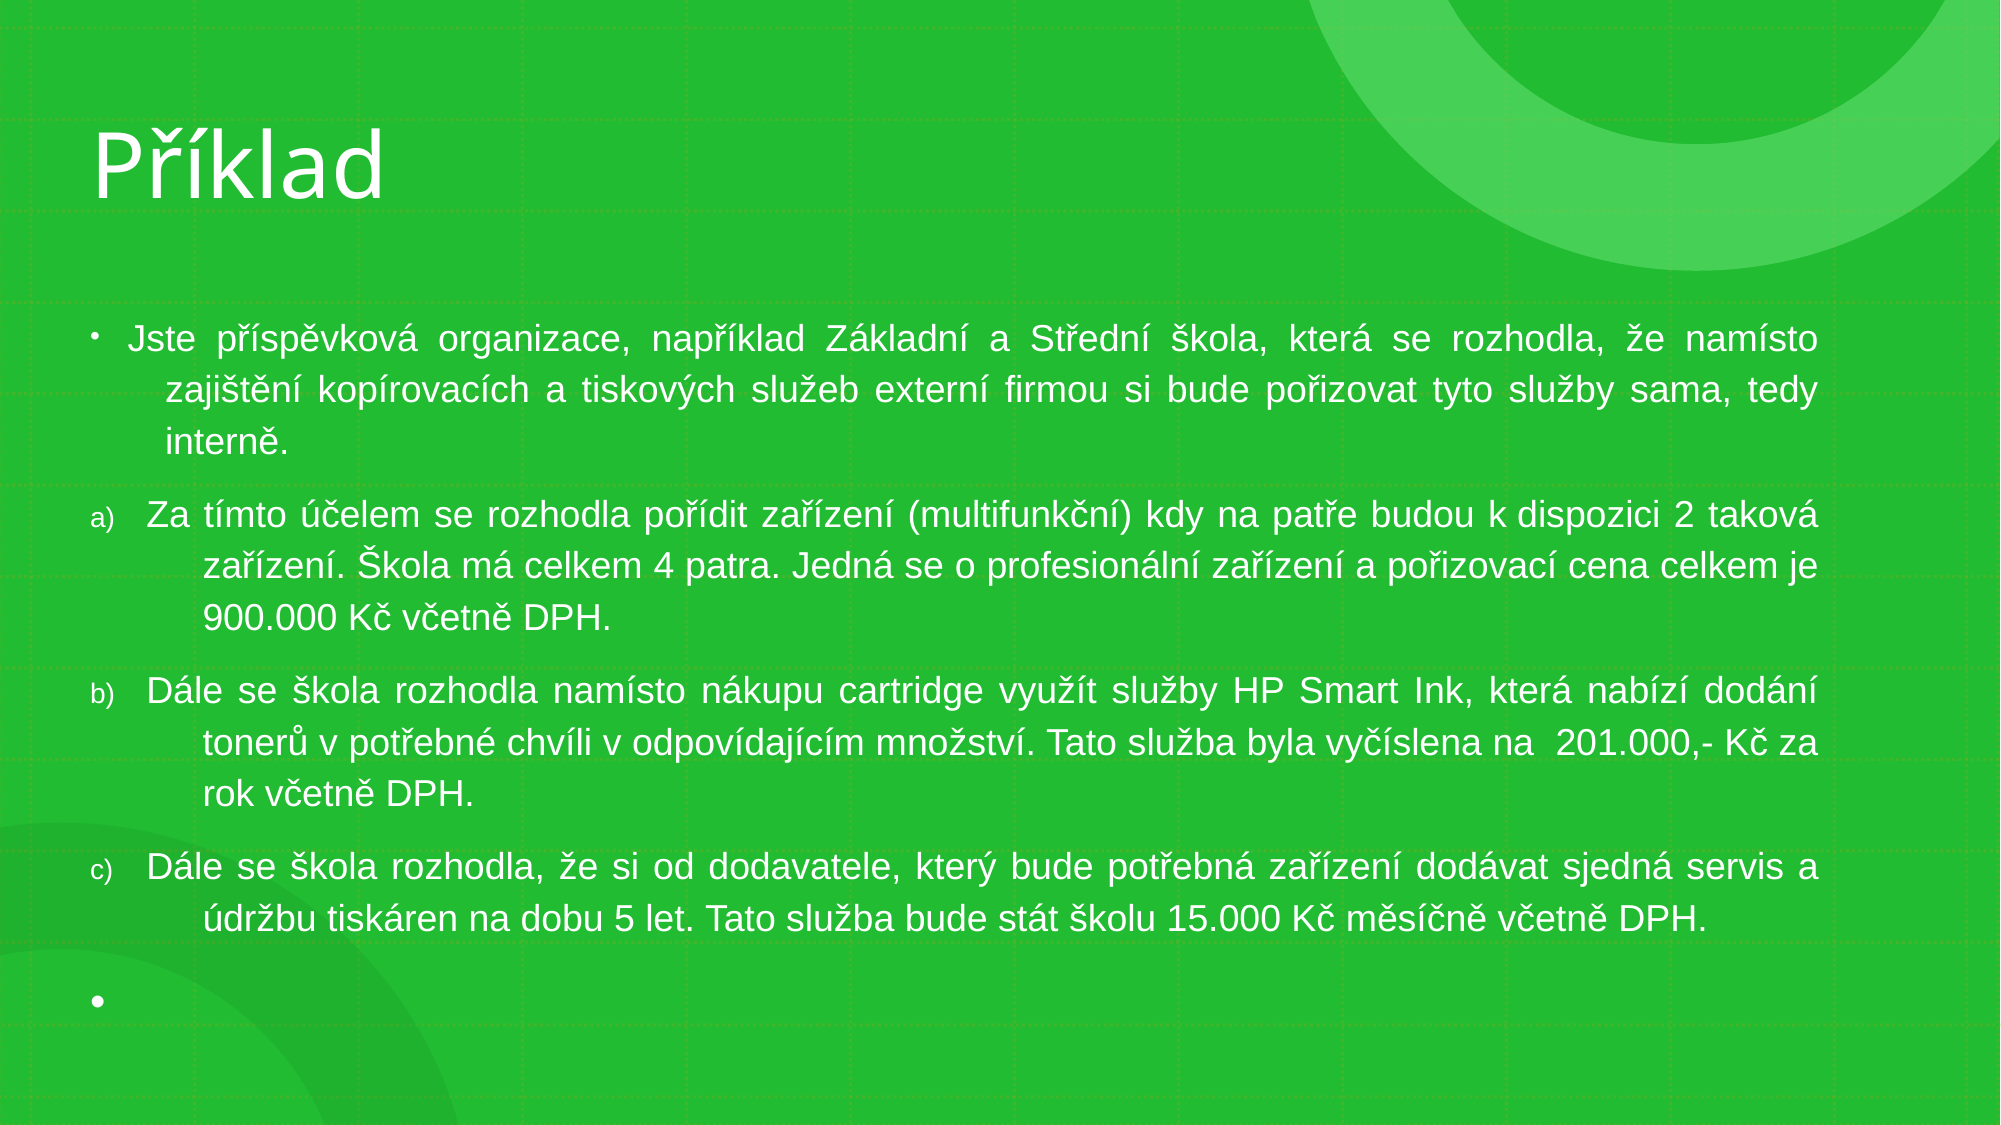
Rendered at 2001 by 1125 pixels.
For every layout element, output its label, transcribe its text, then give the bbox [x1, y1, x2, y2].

list Jste příspěvková organizace, například Základní a Střední škola, která se rozhodla, že namísto zajištění kopírovacích a tiskových služeb externí firmou si bude pořizovat tyto služby sama, tedy interně. Za tímto účelem se rozhodla pořídit zařízení (multifunkční) kdy na patře budou k dispozici 2 taková zařízení. Škola má celkem 4 patra. Jedná se o profesionální zařízení a pořizovací cena celkem je 900.000 Kč včetně DPH. Dále se škola rozhodla namísto nákupu cartridge využít služby HP Smart Ink, která nabízí dodání tonerů v potřebné chvíli v odpovídajícím množství. Tato služba byla vyčíslena na 201.000,- Kč za rok včetně DPH. Dále se škola rozhodla, že si od dodavatele, který bude potřebná zařízení dodávat sjedná servis a údržbu tiskáren na dobu 5 let. Tato služba bude stát školu 15.000 Kč měsíčně včetně DPH. [75, 299, 1835, 1014]
title Příklad [75, 59, 1835, 278]
